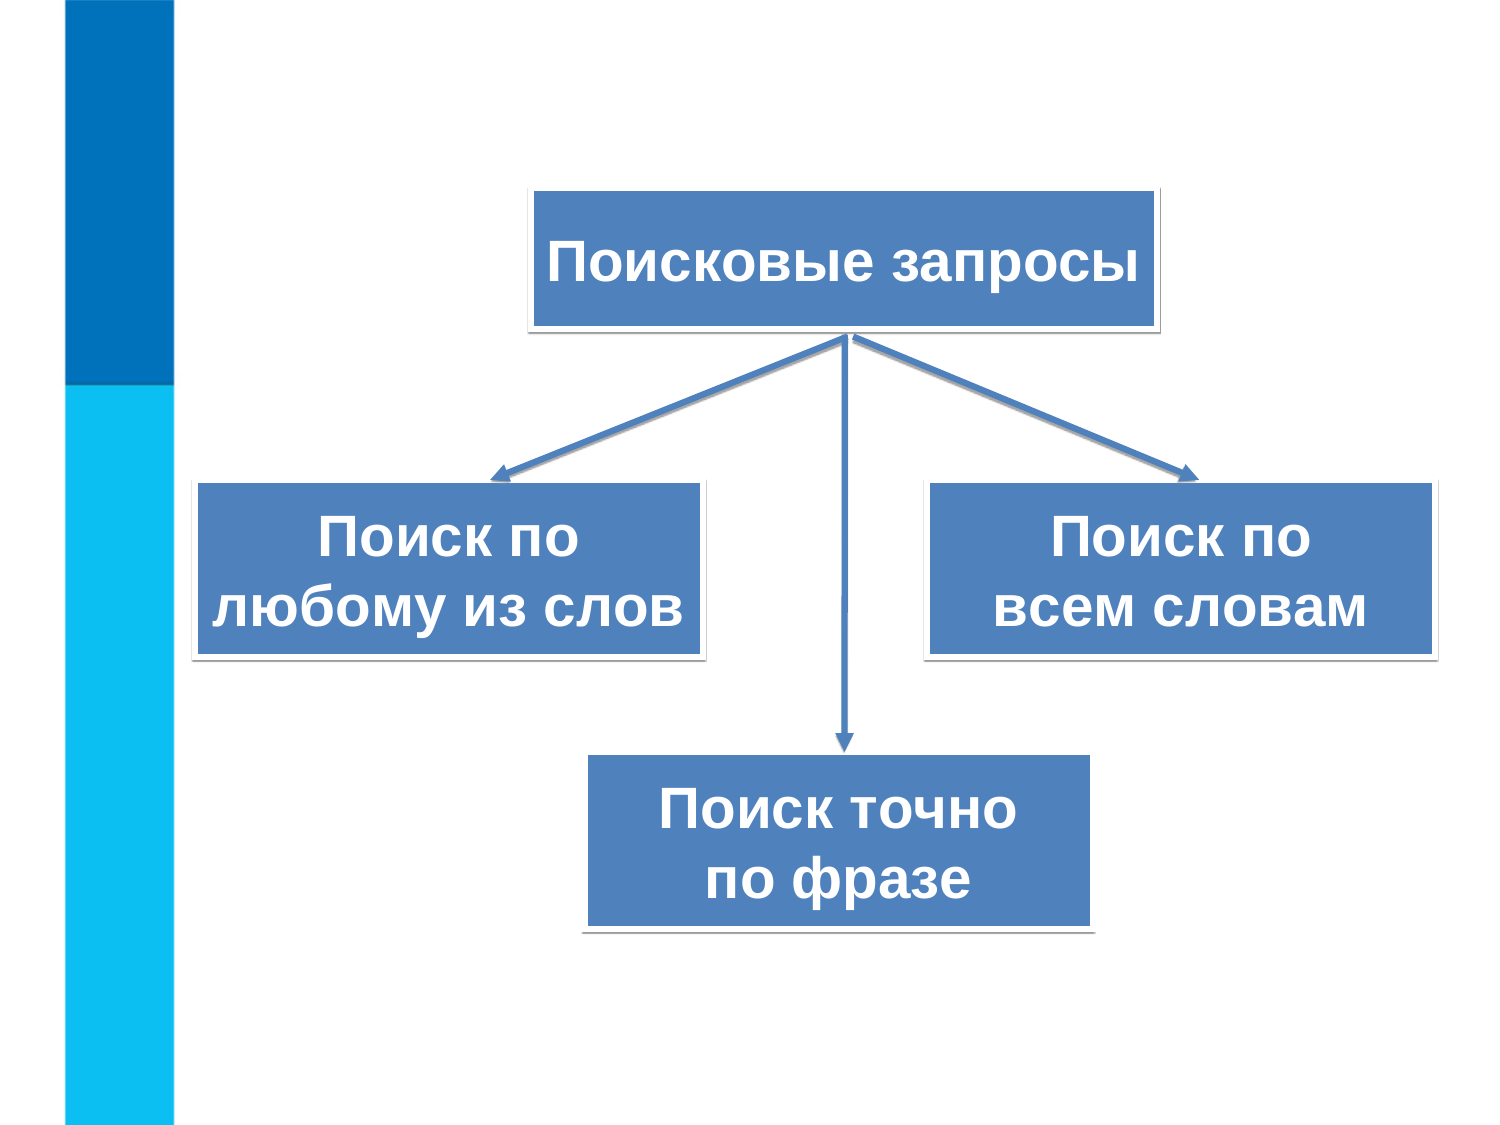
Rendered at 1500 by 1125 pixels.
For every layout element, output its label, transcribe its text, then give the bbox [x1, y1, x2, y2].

picture [0, 0, 1500, 1125]
text_box Поисковые запросы [530, 187, 1157, 330]
text_box Поиск по всем словам [927, 479, 1436, 657]
text_box Поиск по любому из слов [194, 479, 703, 657]
text_box Поиск точно по фразе [584, 751, 1093, 929]
